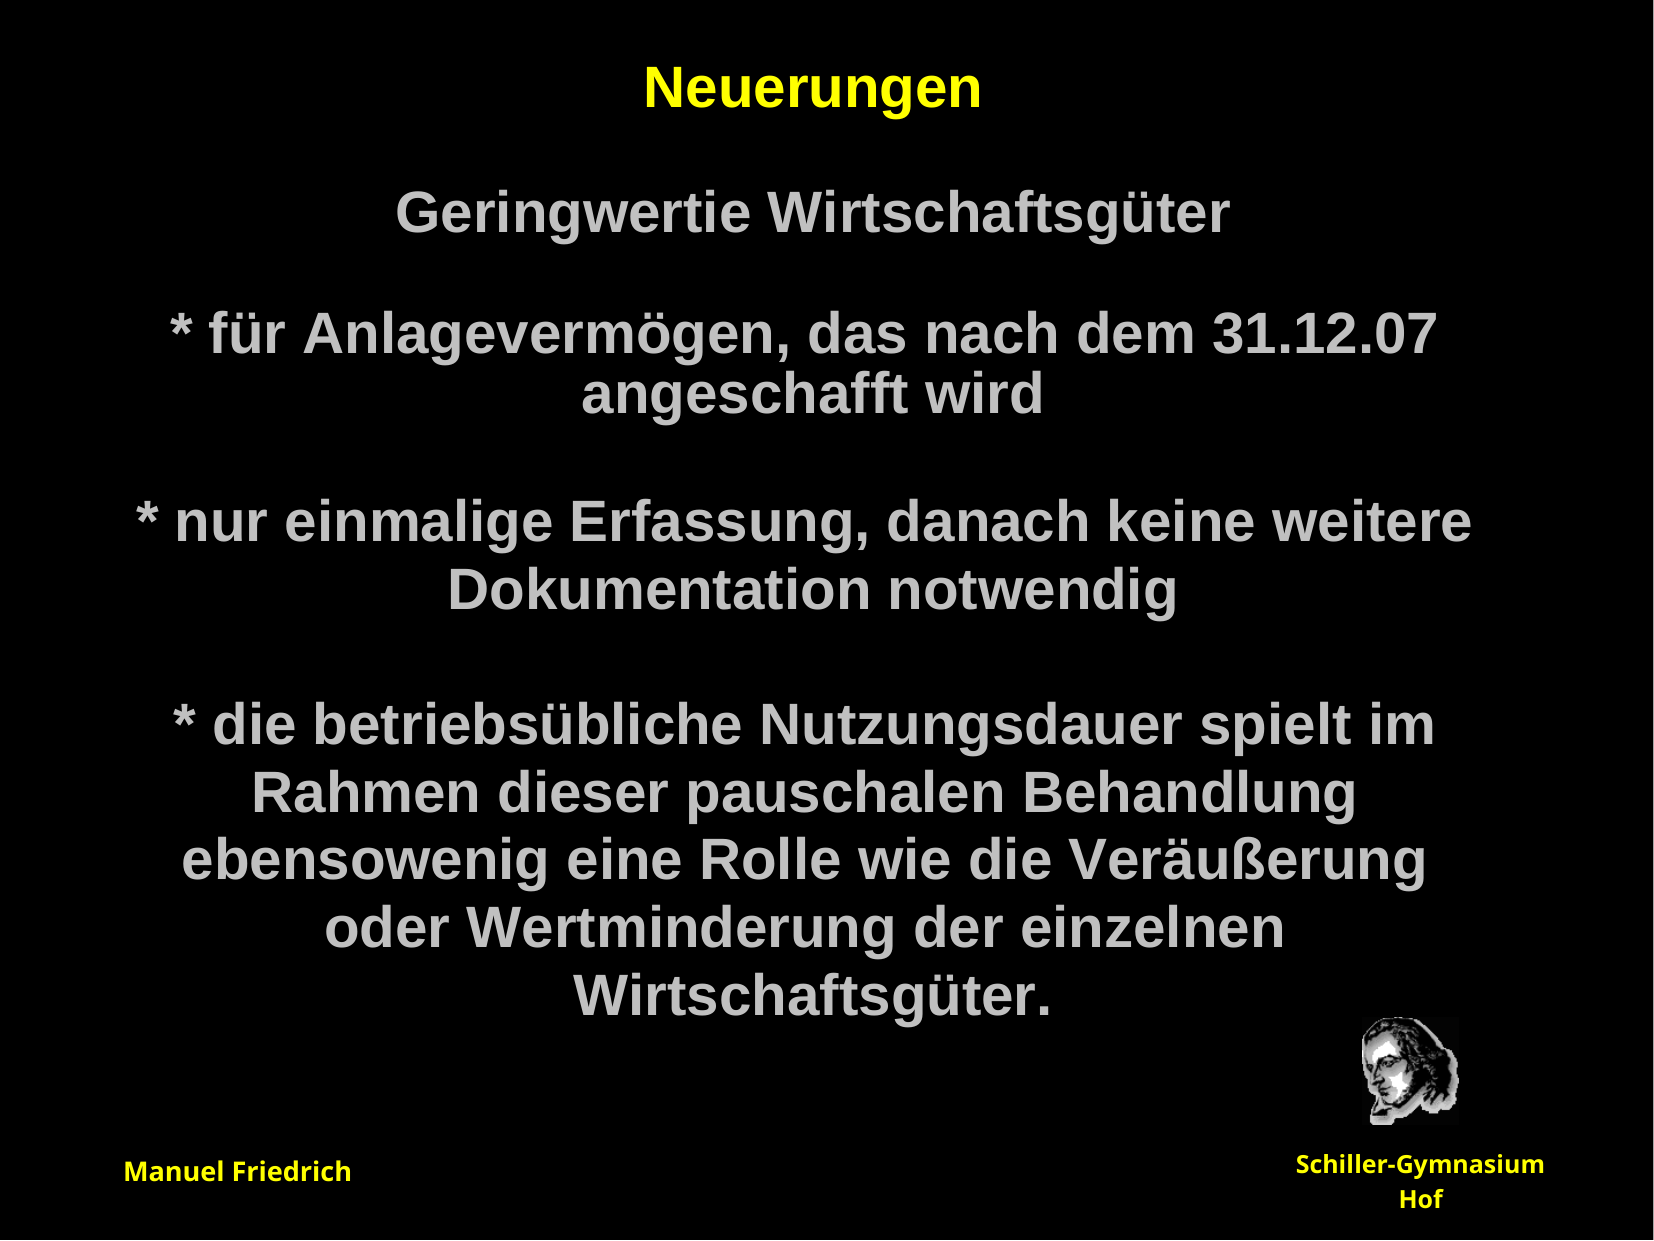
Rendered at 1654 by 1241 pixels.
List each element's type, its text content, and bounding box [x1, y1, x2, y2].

text_box Manuel Friedrich [123, 1151, 136, 1191]
text_box Schiller-Gymnasium Hof [1492, 1145, 1546, 1216]
text_box Neuerungen Geringwertie Wirtschaftsgüter * für Anlagevermögen, das nach dem 31.12.07 angeschafft wird * nur einmalige Erfassung, danach keine weitere Dokumentation notwendig * die betriebsübliche Nutzungsdauer spielt im Rahmen dieser pauschalen Behandlung ebensowenig eine Rolle wie die Veräußerung oder Wertminderung der einzelnen Wirtschaftsgüter. [136, 58, 1492, 1241]
